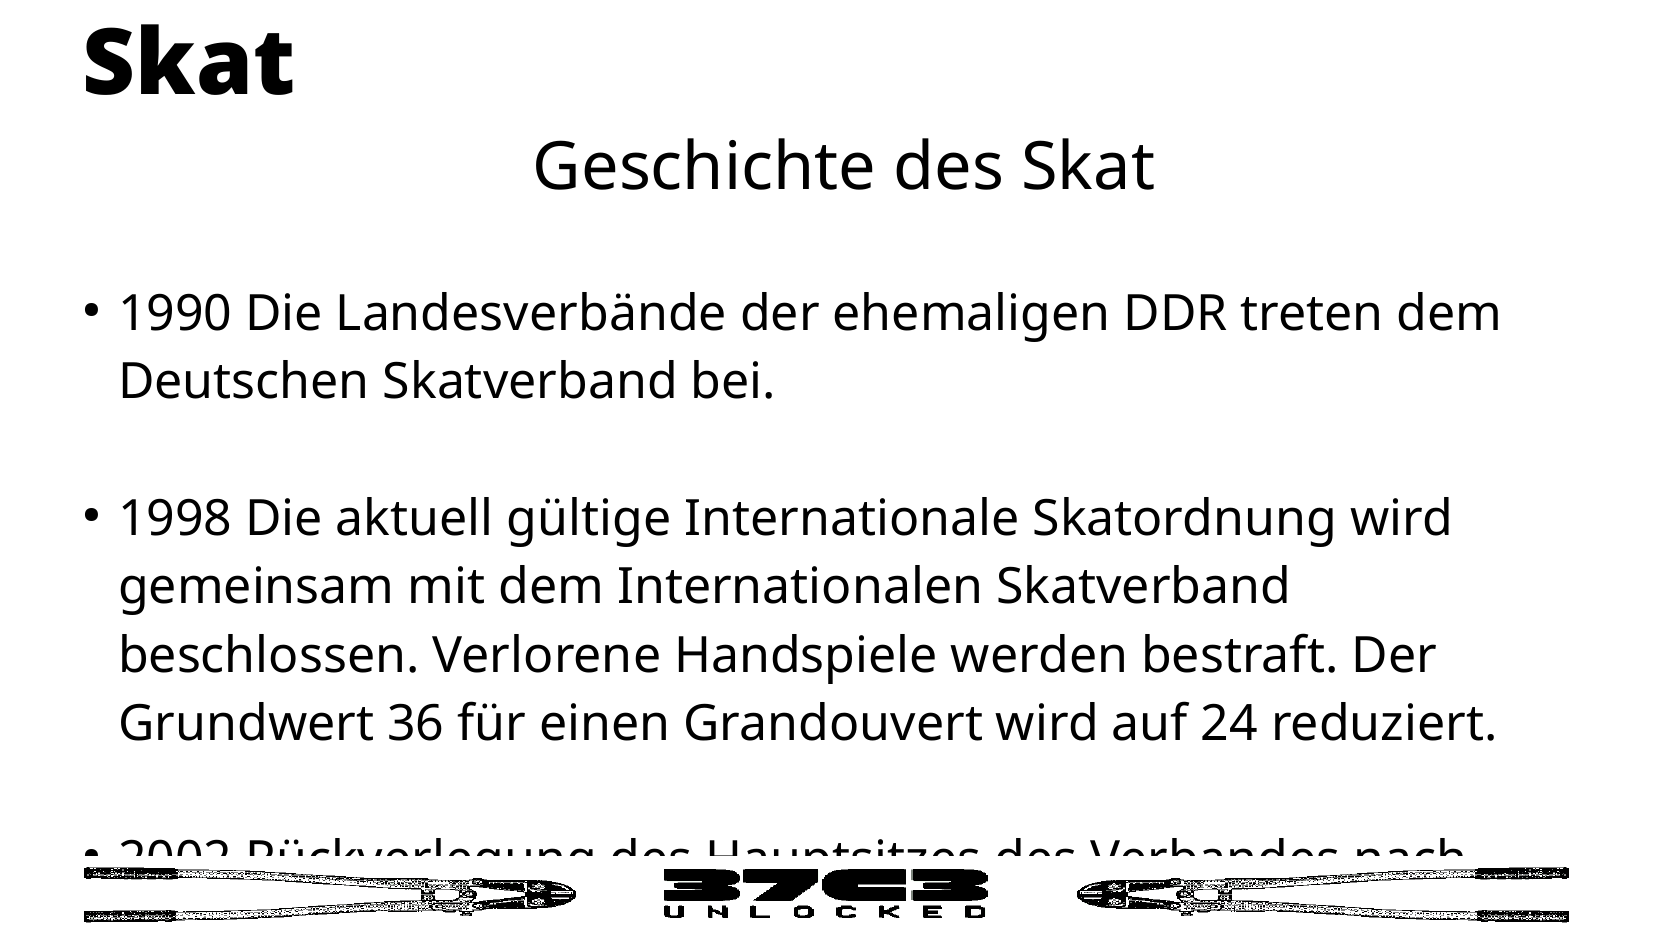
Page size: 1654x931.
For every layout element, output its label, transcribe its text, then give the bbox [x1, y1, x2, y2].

subtitle Geschichte des Skat 1990 Die Landesverbände der ehemaligen DDR treten dem Deutschen Skatverband bei. 1998 Die aktuell gültige Internationale Skatordnung wird gemeinsam mit dem Internationalen Skatverband beschlossen. Verlorene Handspiele werden bestraft. Der Grundwert 36 für einen Grandouvert wird auf 24 reduziert. 2002 Rückverlegung des Hauptsitzes des Verbandes nach Altenburg [82, 118, 1571, 856]
title Skat [82, 0, 1571, 118]
picture [0, 856, 1654, 931]
